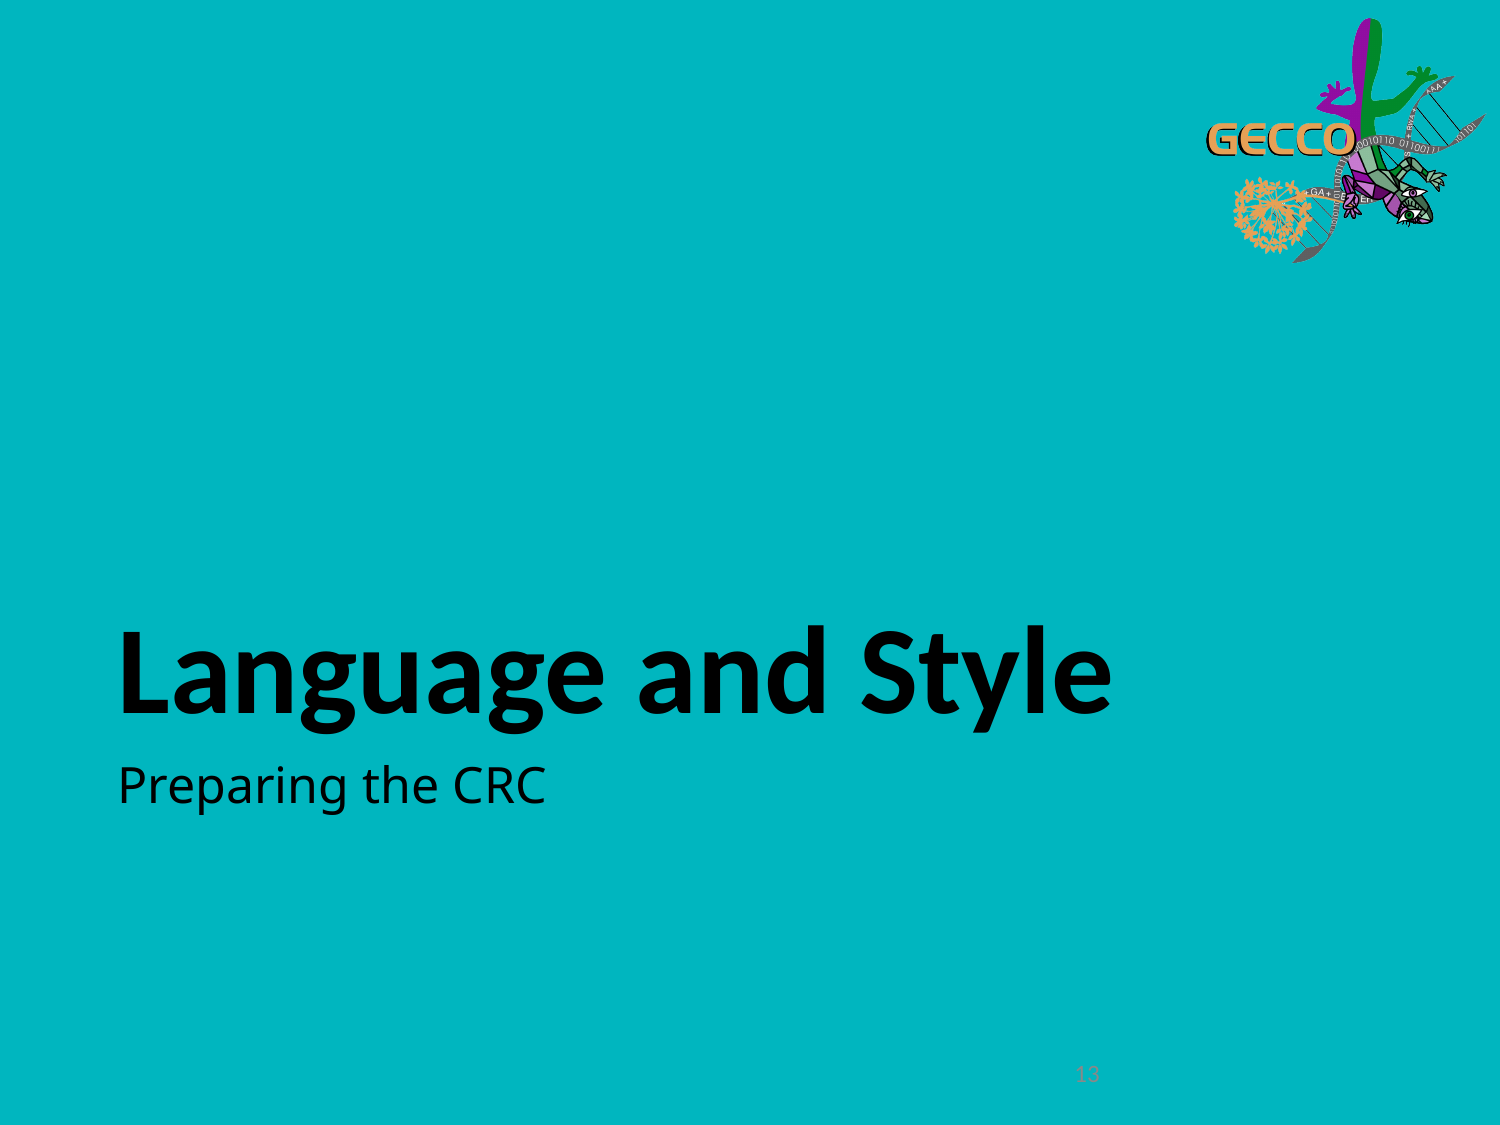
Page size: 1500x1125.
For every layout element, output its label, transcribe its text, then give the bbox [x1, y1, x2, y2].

text_box 13 [1059, 1042, 1397, 1103]
list Preparing the CRC [102, 752, 1397, 999]
title Language and Style [102, 280, 1397, 749]
